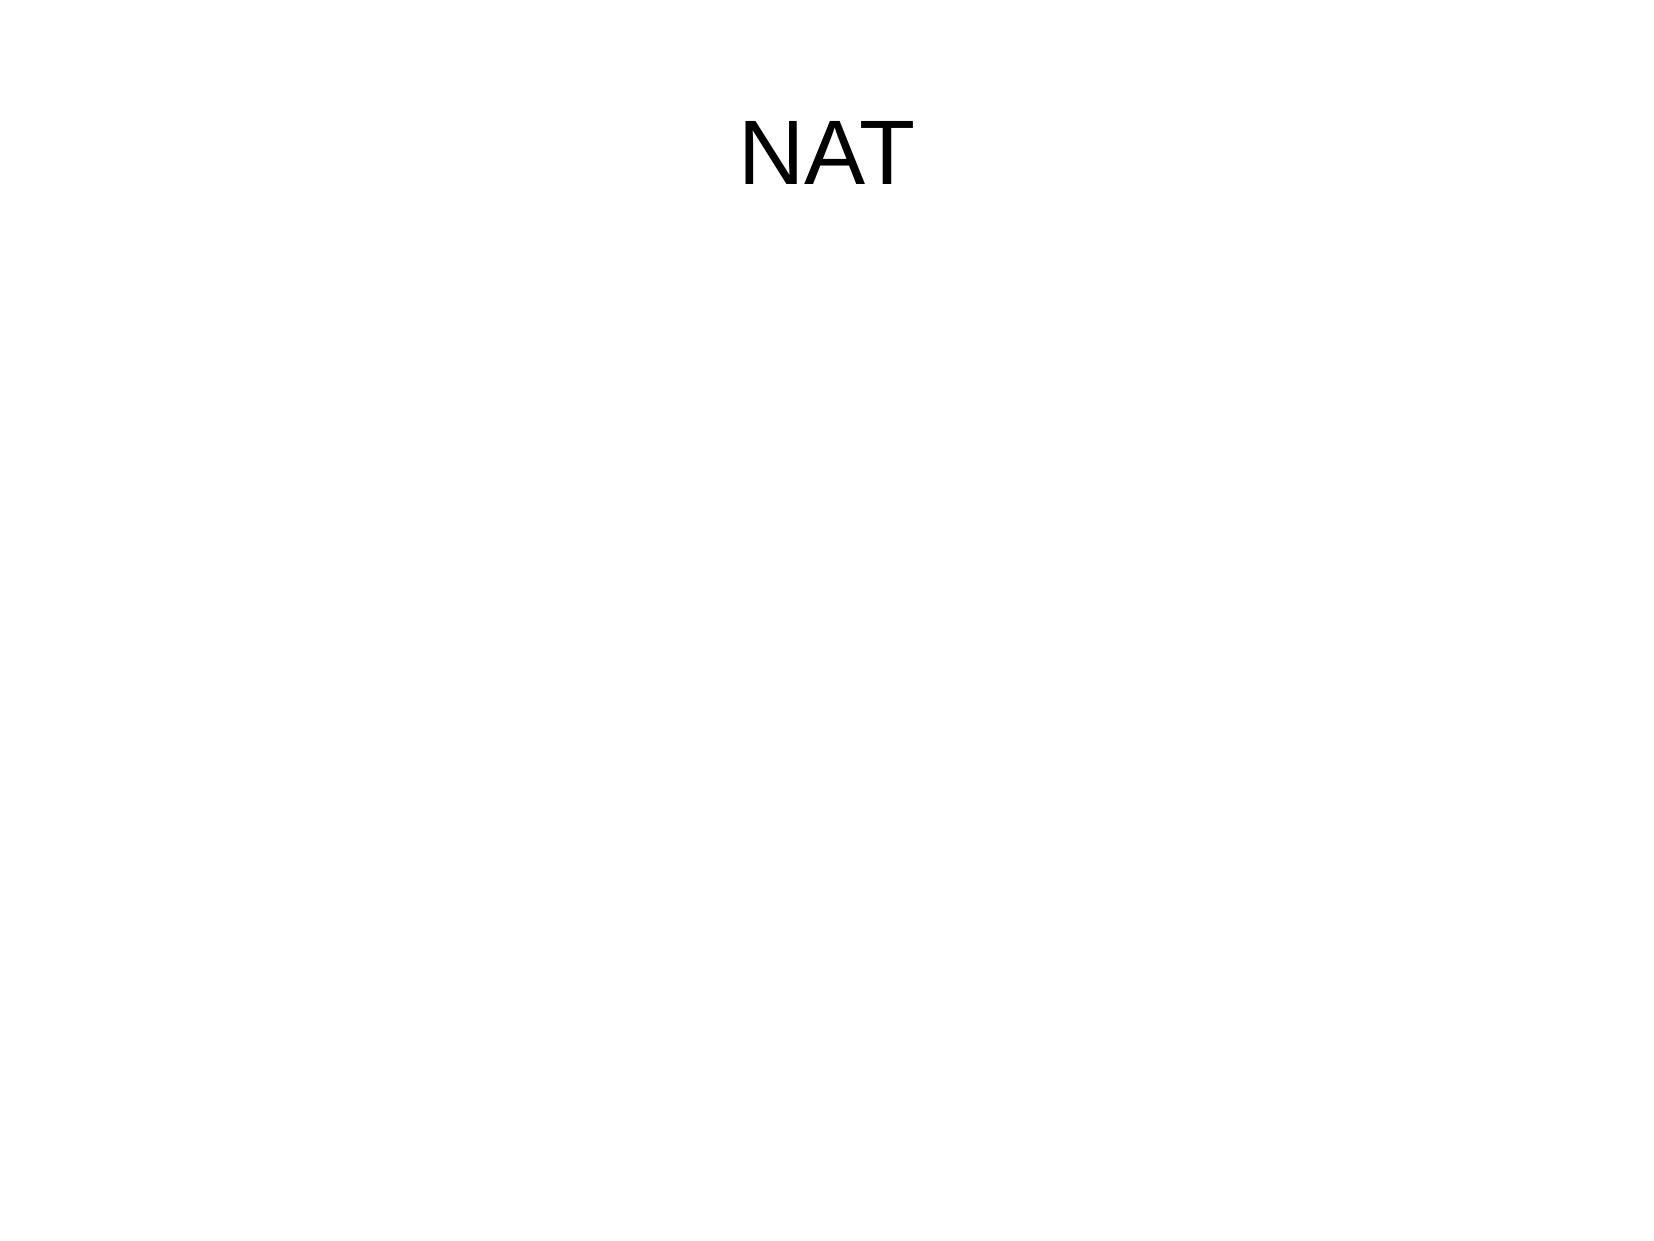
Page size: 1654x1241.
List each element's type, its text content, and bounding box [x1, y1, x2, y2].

title NAT [82, 49, 1571, 257]
